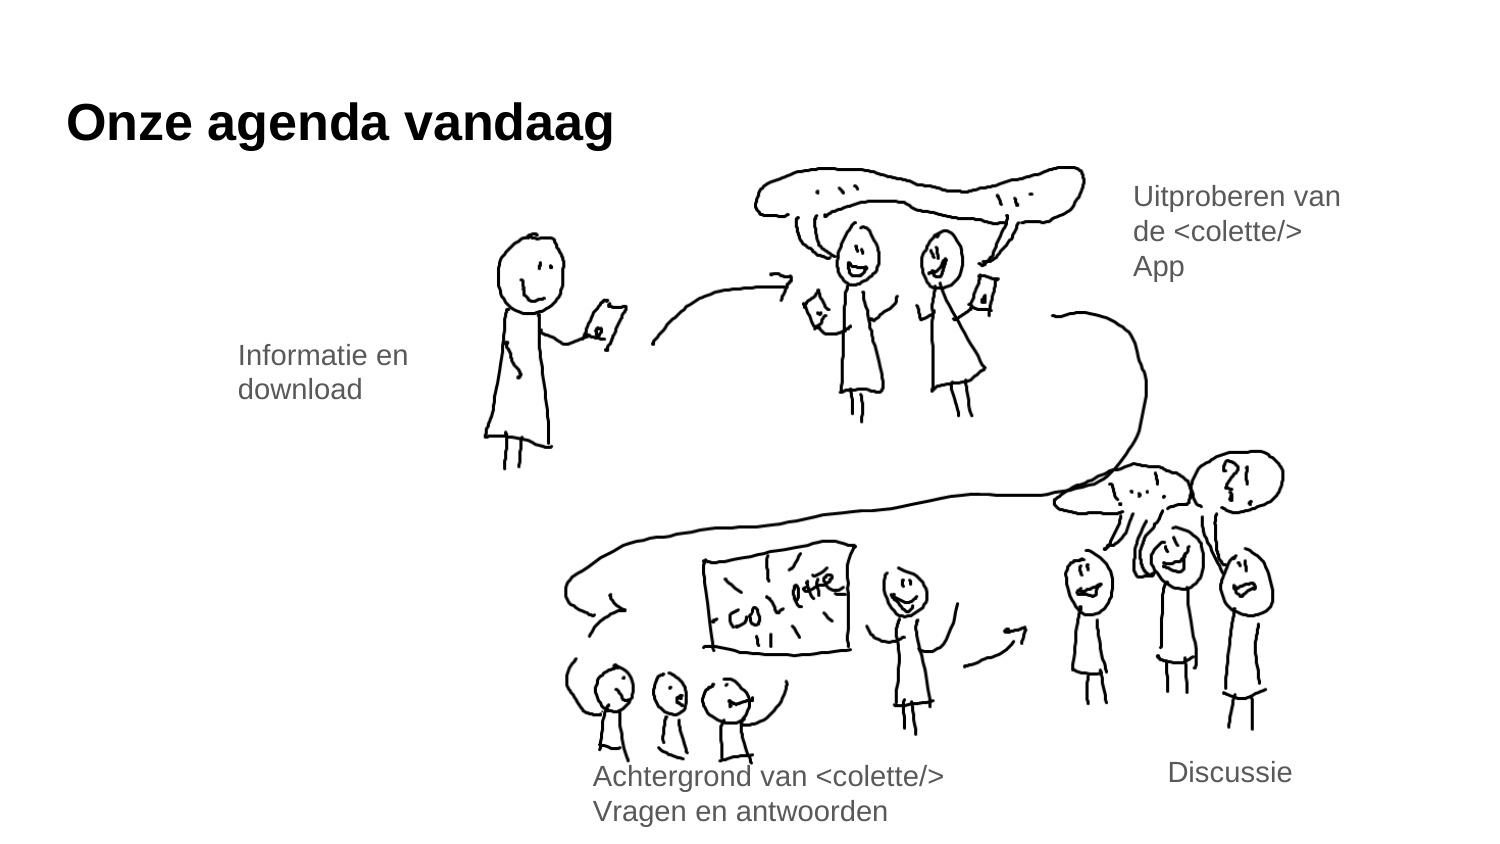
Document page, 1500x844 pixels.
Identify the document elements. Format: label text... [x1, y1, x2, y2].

text_box Discussie [1152, 738, 1475, 805]
picture [395, 166, 1314, 794]
title Onze agenda vandaag [51, 72, 1449, 167]
text_box Informatie en download [222, 320, 508, 422]
text_box Achtergrond van <colette/> Vragen en antwoorden [577, 742, 1132, 844]
text_box Uitproberen van de <colette/> App [1118, 162, 1375, 299]
